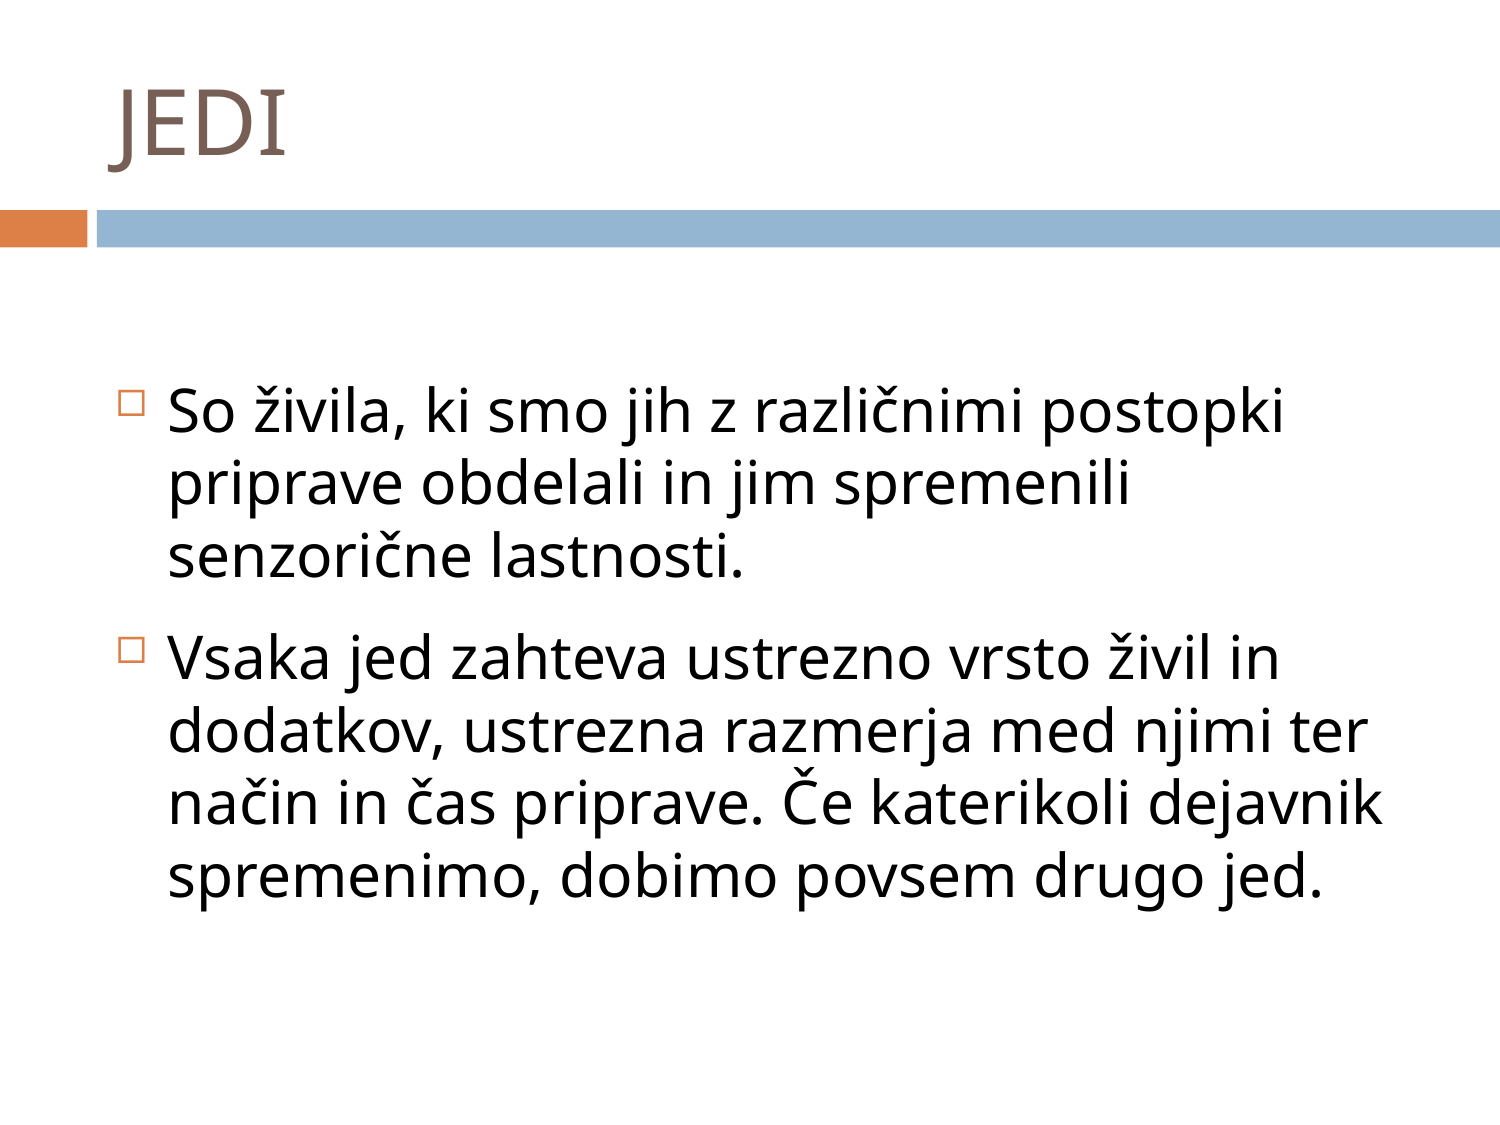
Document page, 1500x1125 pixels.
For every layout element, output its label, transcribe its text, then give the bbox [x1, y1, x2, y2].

list So živila, ki smo jih z različnimi postopki priprave obdelali in jim spremenili senzorične lastnosti. Vsaka jed zahteva ustrezno vrsto živil in dodatkov, ustrezna razmerja med njimi ter način in čas priprave. Če katerikoli dejavnik spremenimo, dobimo povsem drugo jed. [100, 262, 1438, 1000]
title JEDI [100, 37, 1438, 200]
